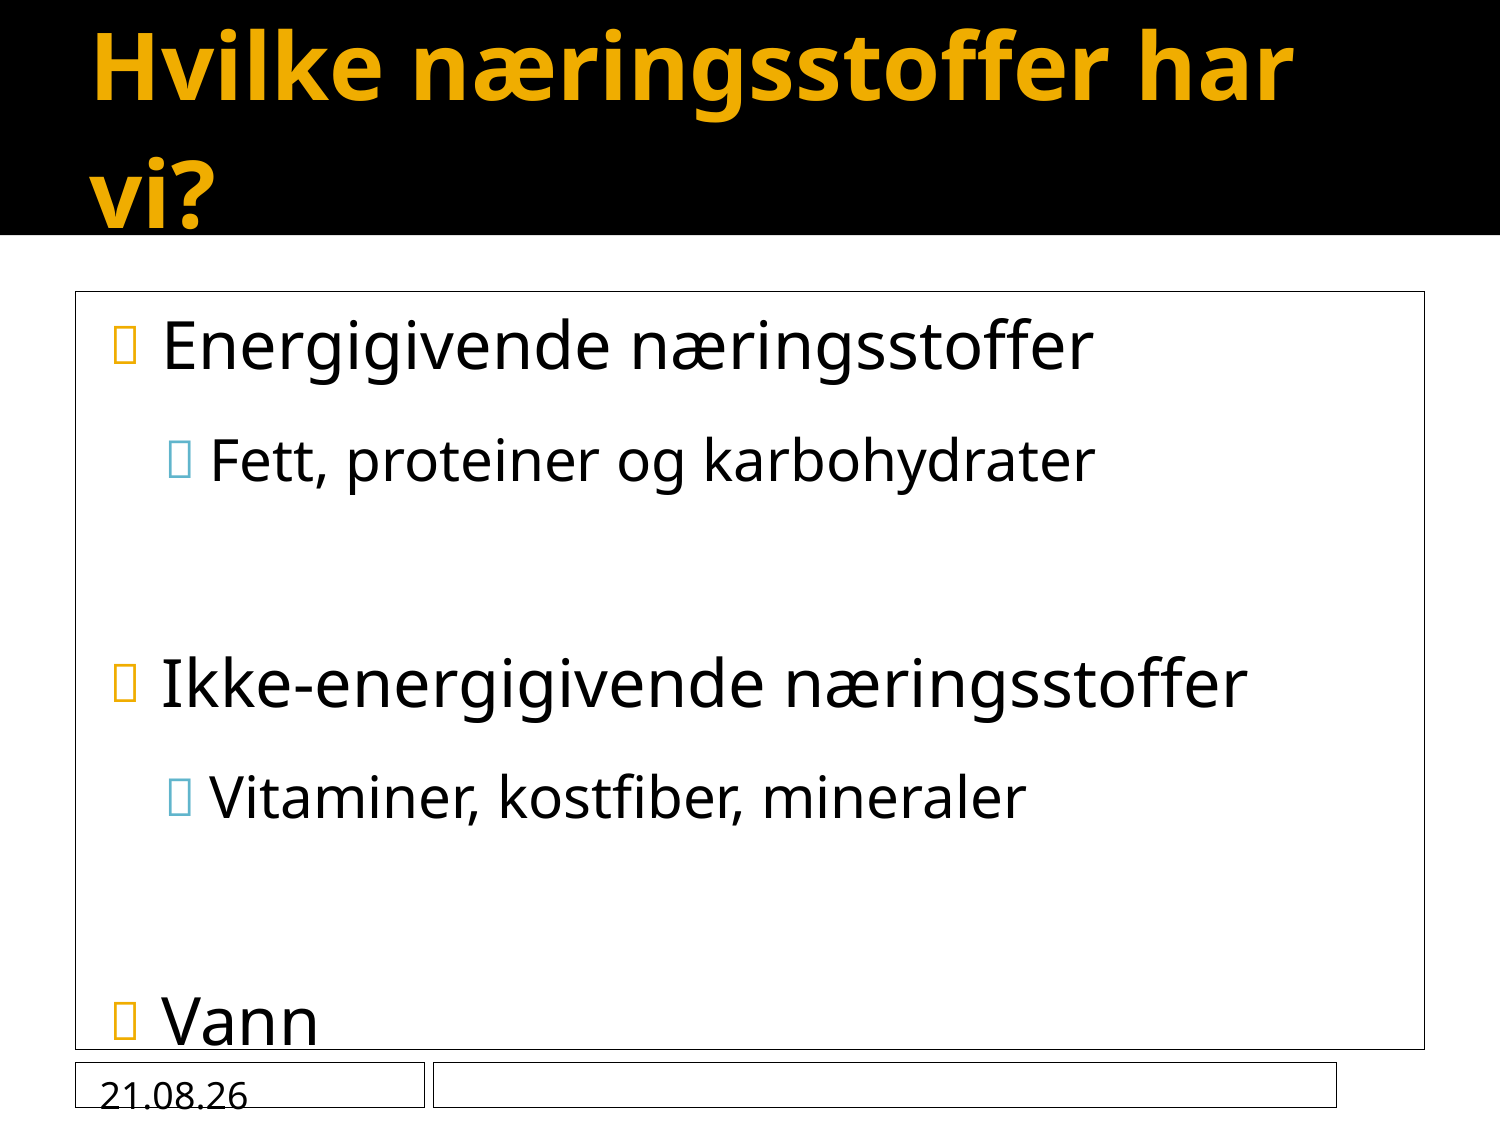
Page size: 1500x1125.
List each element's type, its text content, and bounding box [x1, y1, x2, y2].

title Hvilke næringsstoffer har vi? [75, 25, 1425, 231]
list Energigivende næringsstoffer Fett, proteiner og karbohydrater Ikke-energigivende næringsstoffer Vitaminer, kostfiber, mineraler Vann [75, 291, 1425, 1050]
